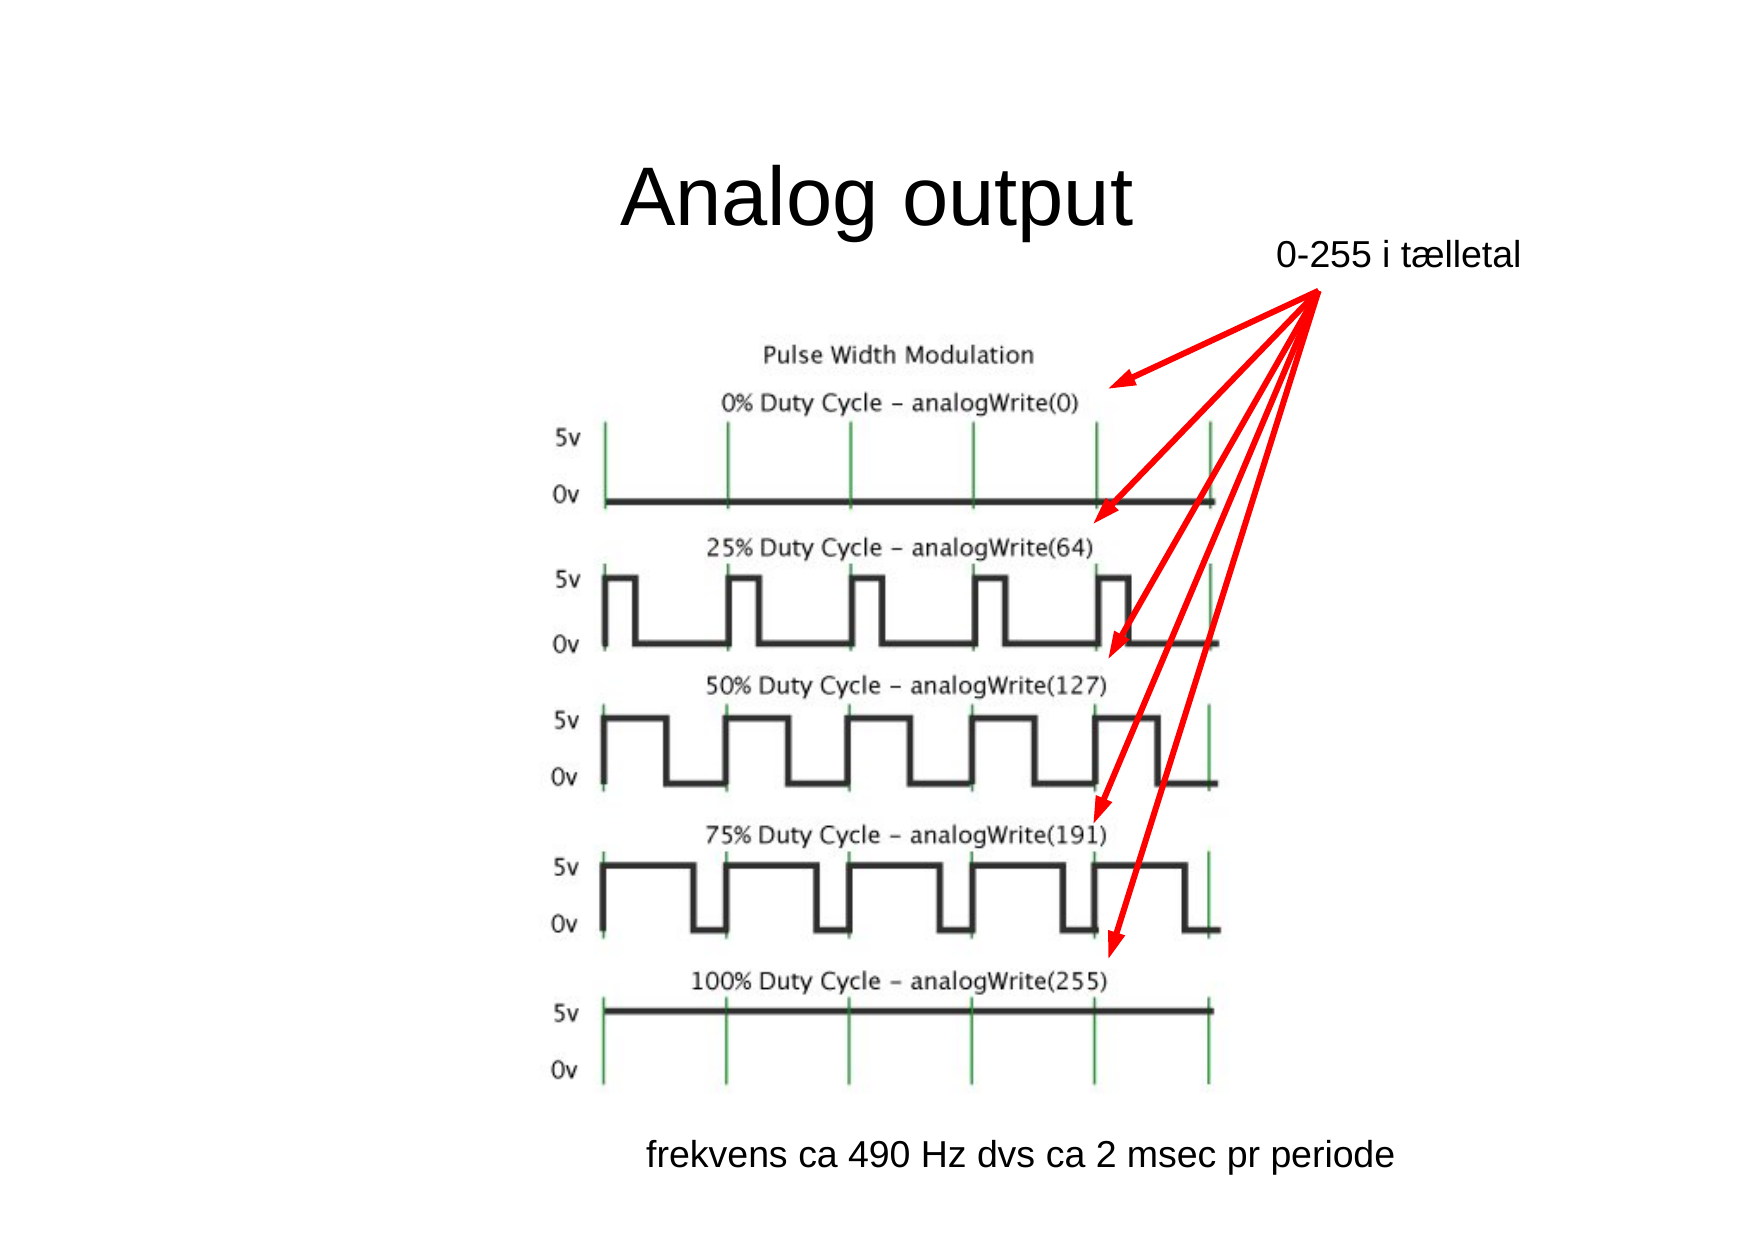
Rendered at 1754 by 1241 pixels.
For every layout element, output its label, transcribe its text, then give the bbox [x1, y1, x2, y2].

text_box frekvens ca 490 Hz dvs ca 2 msec pr periode [628, 1123, 1414, 1187]
picture [374, 321, 1380, 1119]
title Analog output [140, 103, 1614, 291]
text_box 0-255 i tælletal [1258, 223, 1540, 287]
